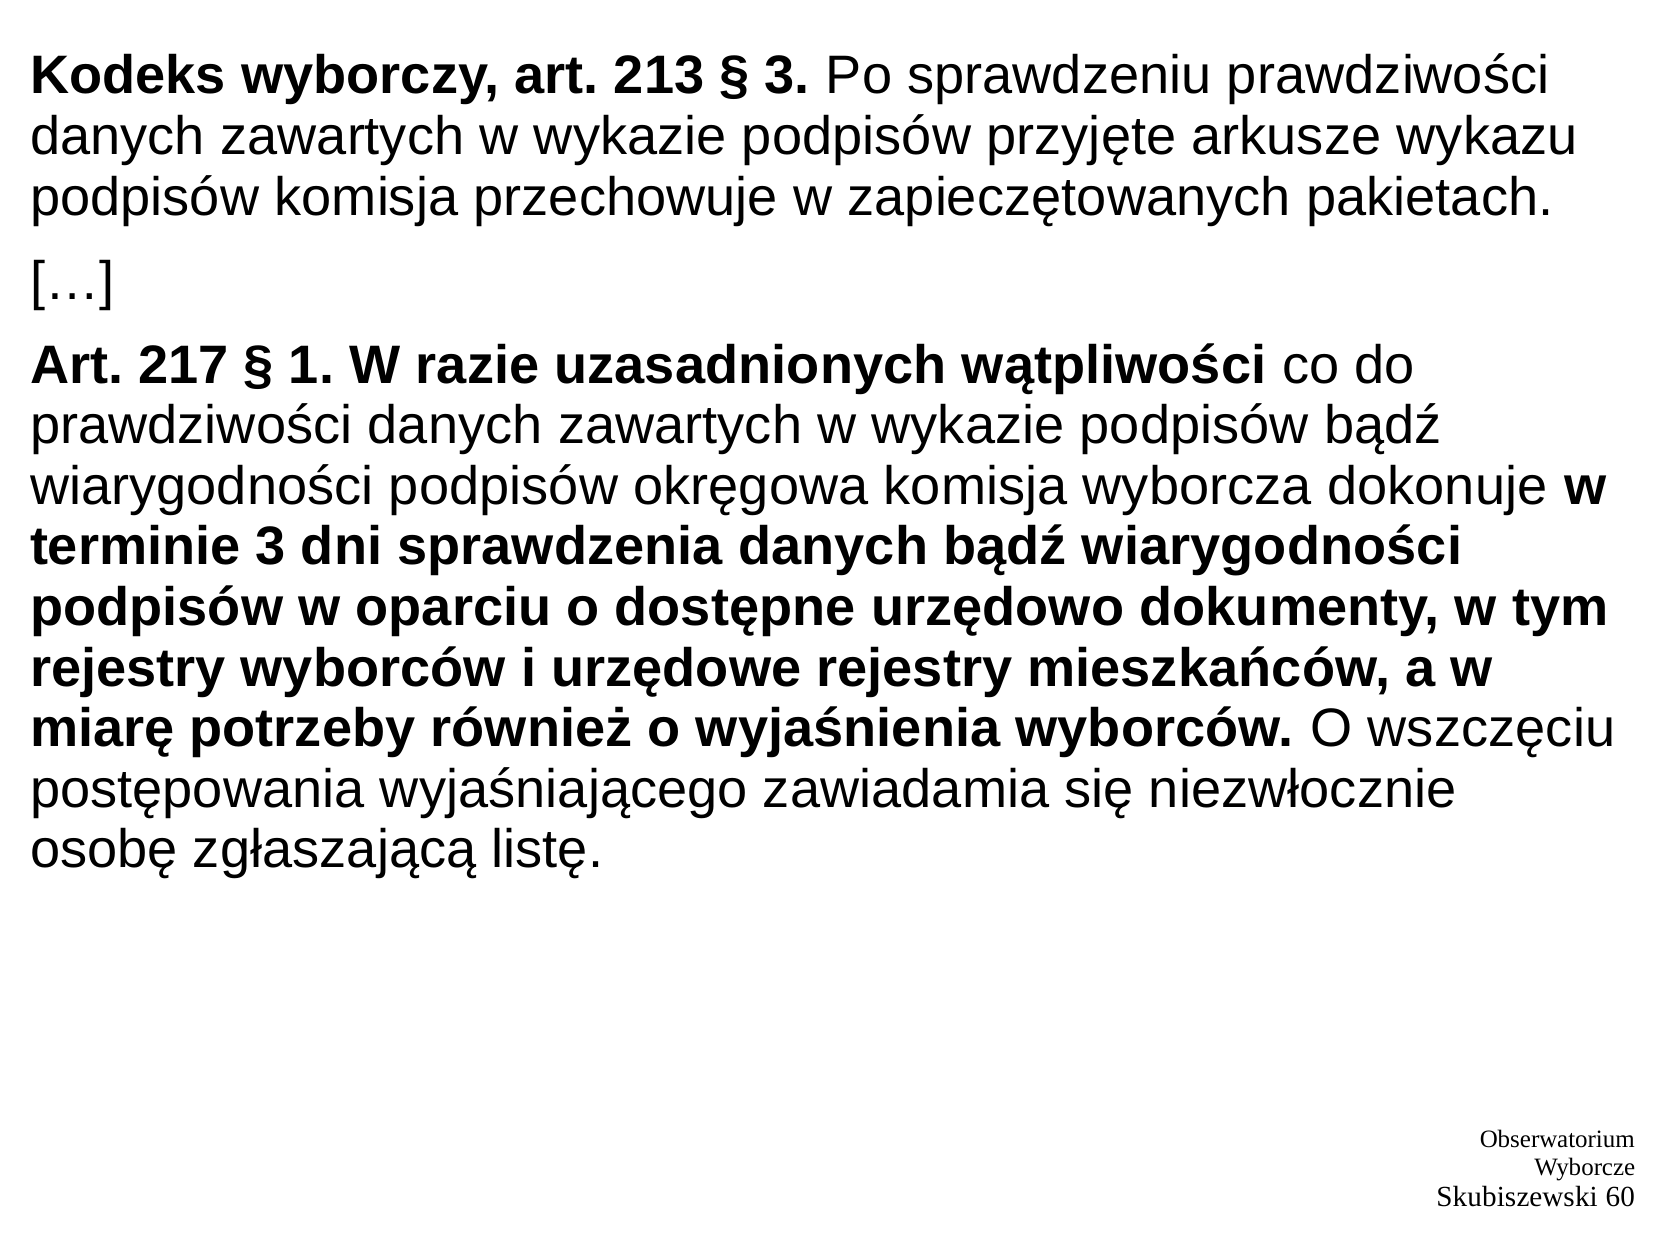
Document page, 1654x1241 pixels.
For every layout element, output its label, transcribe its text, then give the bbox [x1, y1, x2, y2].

list Kodeks wyborczy, art. 213 § 3. Po sprawdzeniu prawdziwości danych zawartych w wykazie podpisów przyjęte arkusze wykazu podpisów komisja przechowuje w zapieczętowanych pakietach. […] Art. 217 § 1. W razie uzasadnionych wątpliwości co do prawdziwości danych zawartych w wykazie podpisów bądź wiarygodności podpisów okręgowa komisja wyborcza dokonuje w terminie 3 dni sprawdzenia danych bądź wiarygodności podpisów w oparciu o dostępne urzędowo dokumenty, w tym rejestry wyborców i urzędowe rejestry mieszkańców, a w miarę potrzeby również o wyjaśnienia wyborców. O wszczęciu postępowania wyjaśniającego zawiadamia się niezwłocznie osobę zgłaszającą listę. [30, 45, 1621, 1216]
